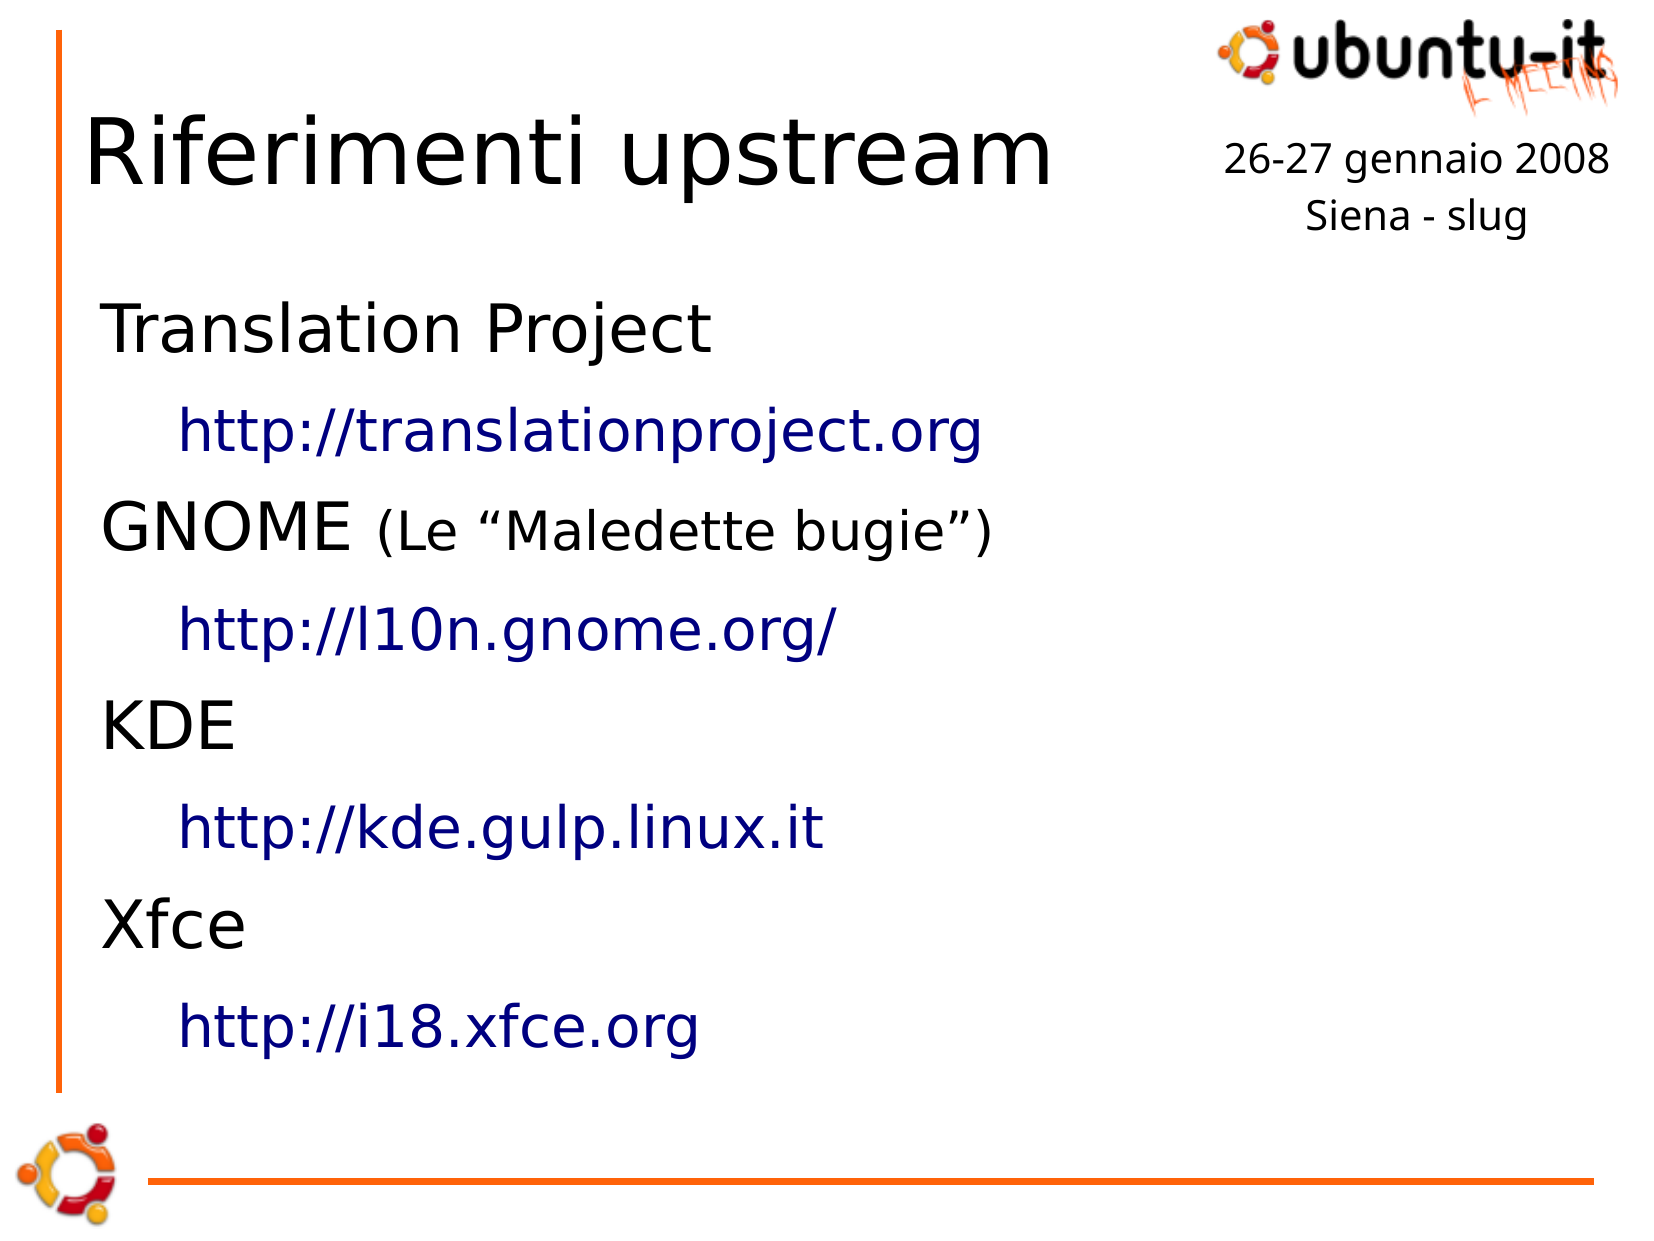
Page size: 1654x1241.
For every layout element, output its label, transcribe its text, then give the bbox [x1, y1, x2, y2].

picture [1210, 19, 1628, 119]
picture [14, 1122, 119, 1229]
list Translation Project http://translationproject.org GNOME (Le “Maledette bugie”) http://l10n.gnome.org/ KDE http://kde.gulp.linux.it Xfce http://i18.xfce.org [82, 290, 1571, 1094]
title Riferimenti upstream [82, 56, 1571, 250]
